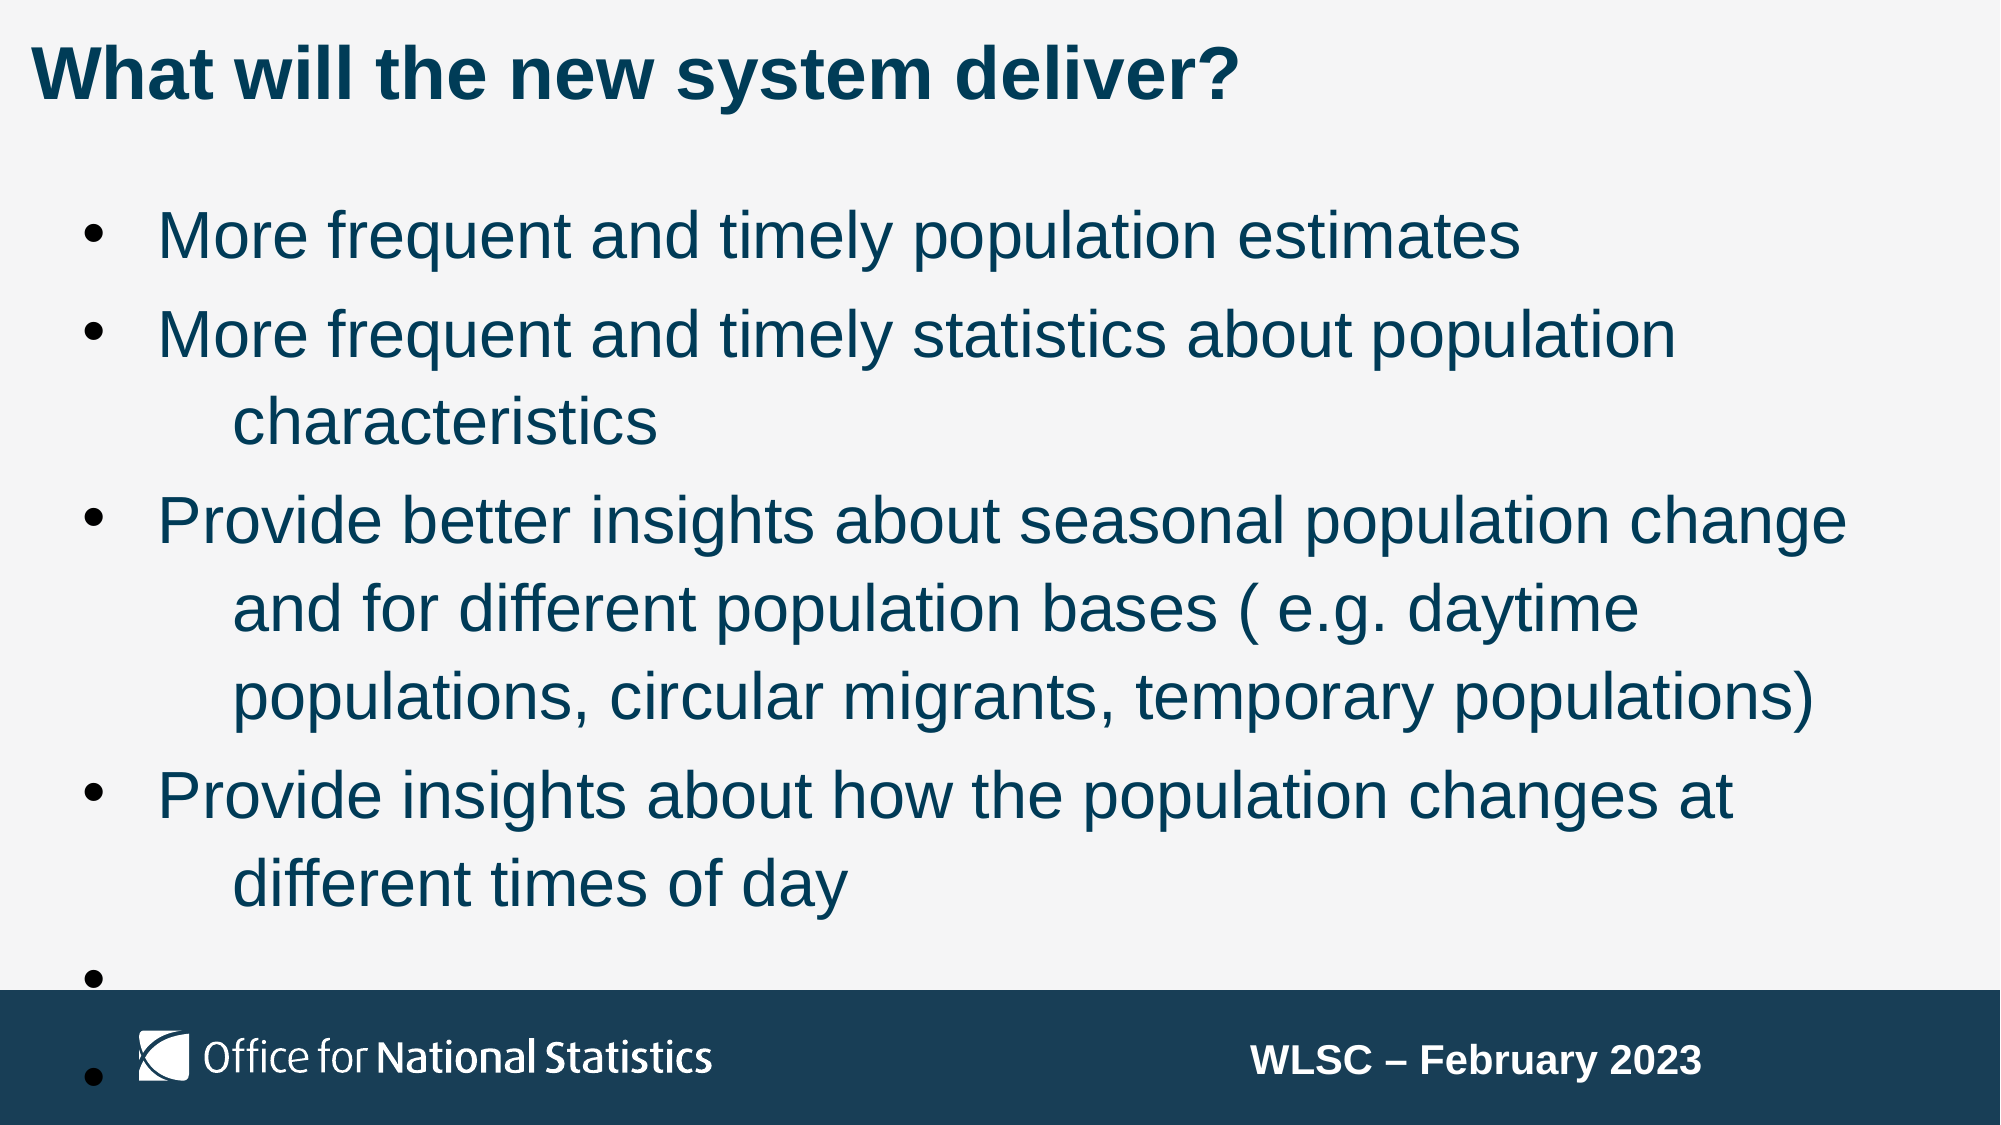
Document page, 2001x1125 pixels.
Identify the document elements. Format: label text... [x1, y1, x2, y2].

list More frequent and timely population estimates More frequent and timely statistics about population characteristics Provide better insights about seasonal population change and for different population bases ( e.g. daytime populations, circular migrants, temporary populations) Provide insights about how the population changes at different times of day [82, 183, 1918, 1032]
text_box WLSC – February 2023 [1235, 1025, 1866, 1086]
title What will the new system deliver? [31, 31, 1981, 156]
